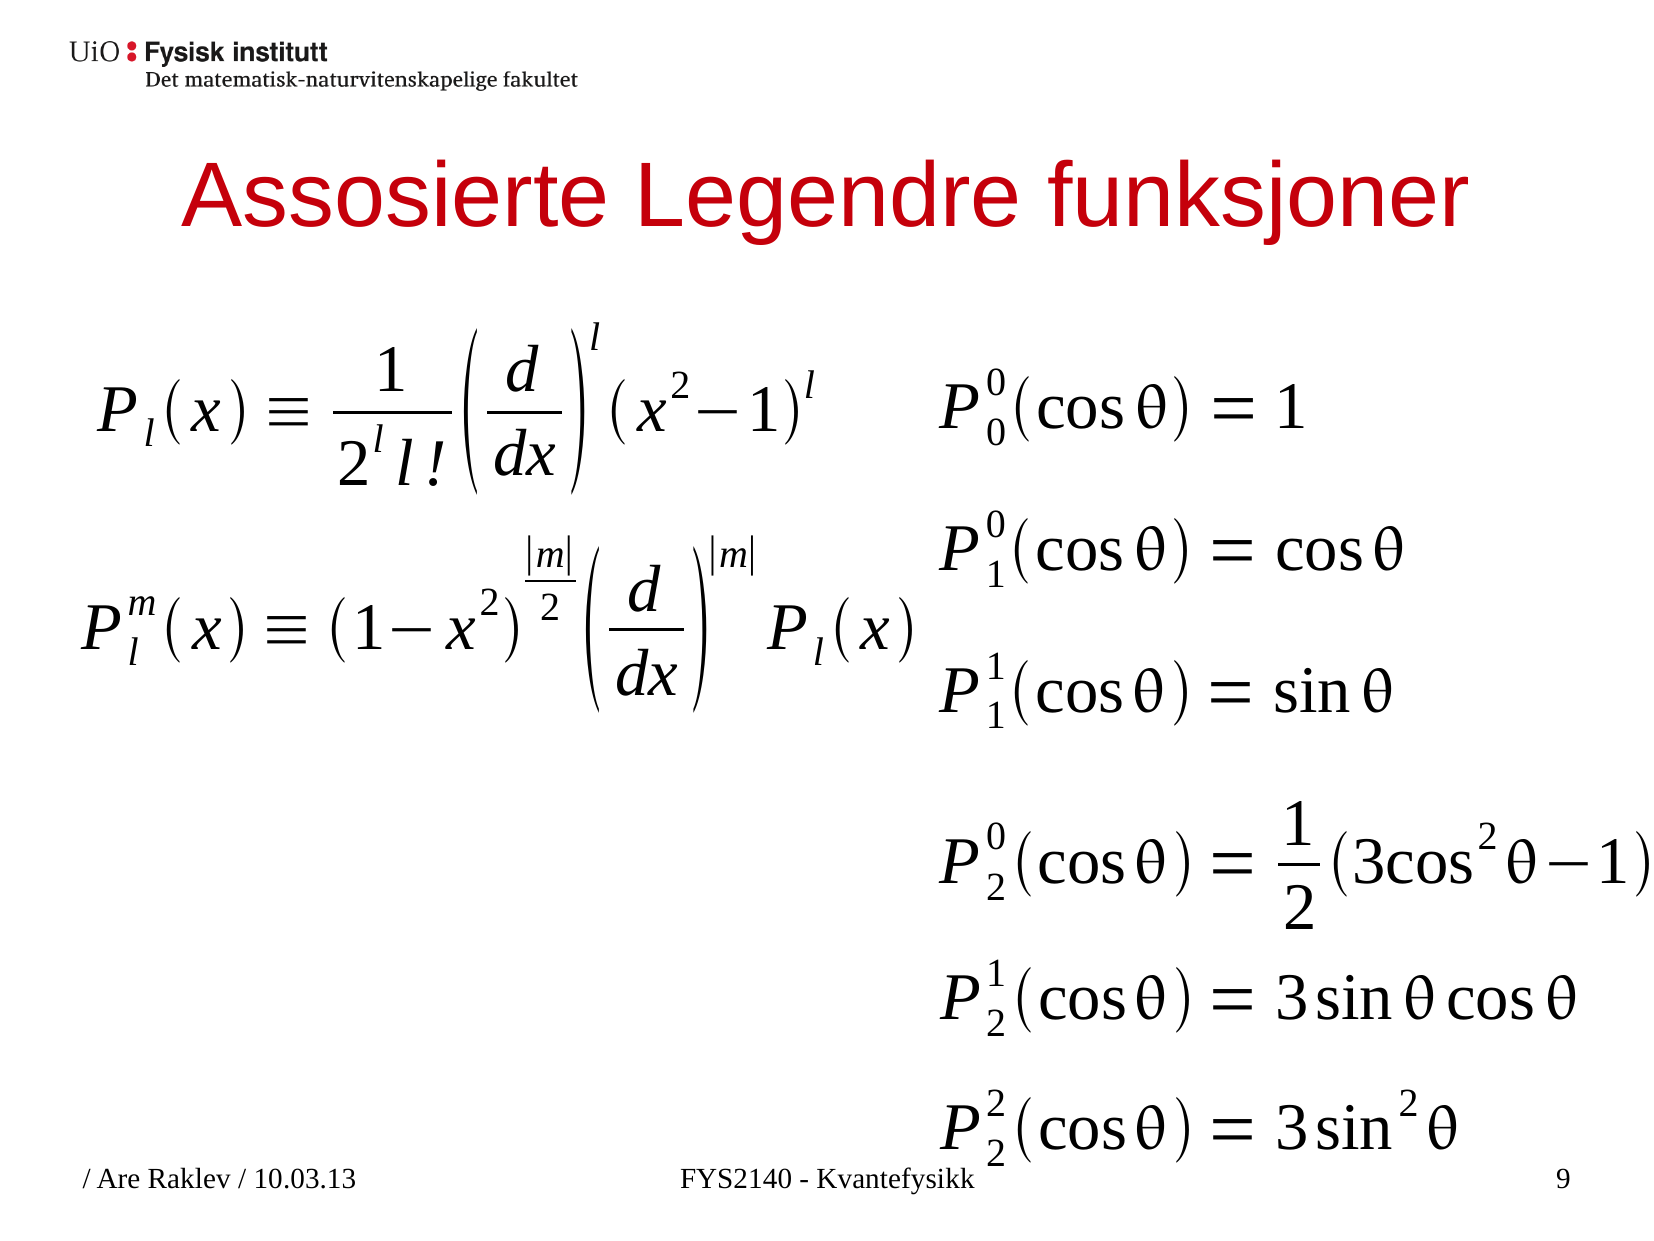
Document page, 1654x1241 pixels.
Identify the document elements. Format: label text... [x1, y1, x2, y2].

chart [929, 643, 1404, 738]
title Assosierte Legendre funksjoner [82, 90, 1571, 298]
chart [71, 532, 924, 717]
chart [929, 950, 1586, 1045]
chart [929, 785, 1654, 944]
chart [929, 501, 1414, 596]
chart [87, 314, 821, 501]
picture [68, 37, 581, 93]
chart [929, 360, 1314, 454]
chart [929, 1080, 1467, 1175]
